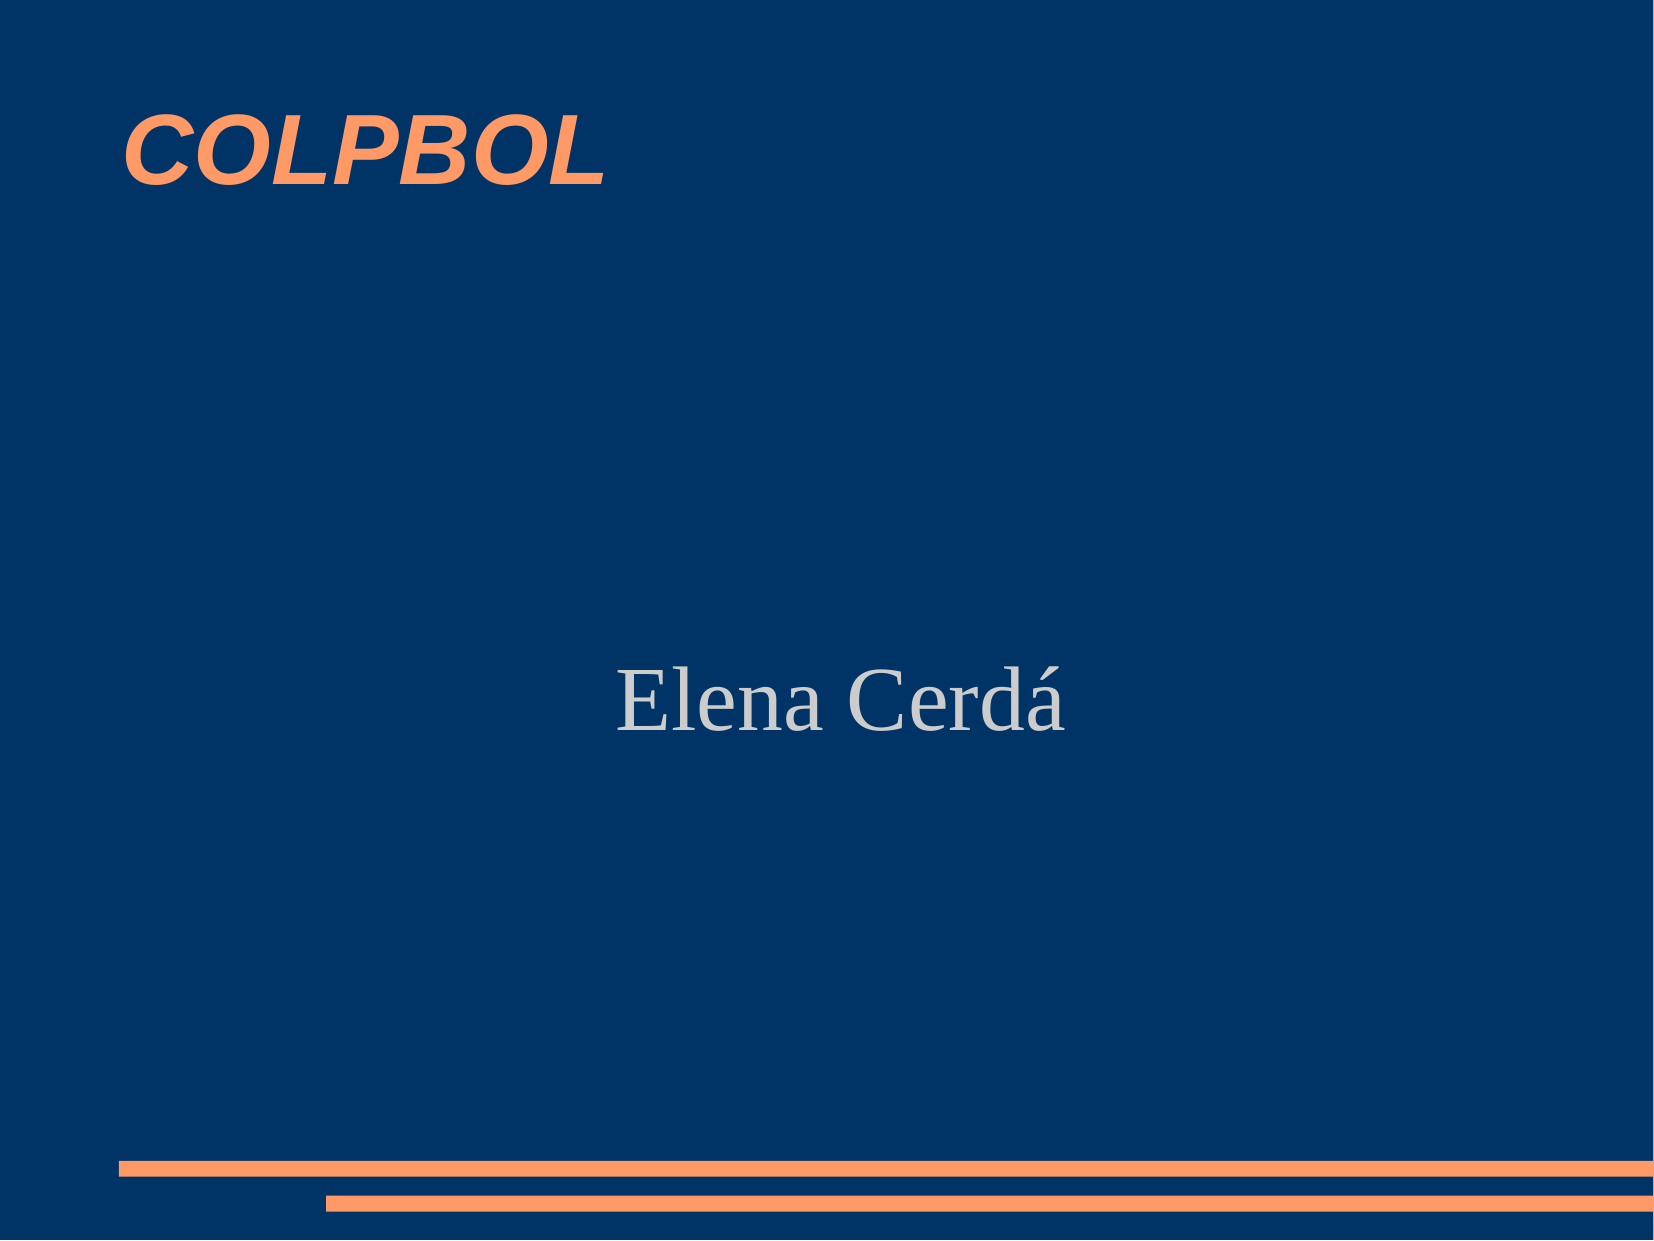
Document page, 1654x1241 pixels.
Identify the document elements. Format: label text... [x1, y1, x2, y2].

title COLPBOL [121, 46, 1534, 254]
subtitle Elena Cerdá [121, 322, 1561, 1132]
